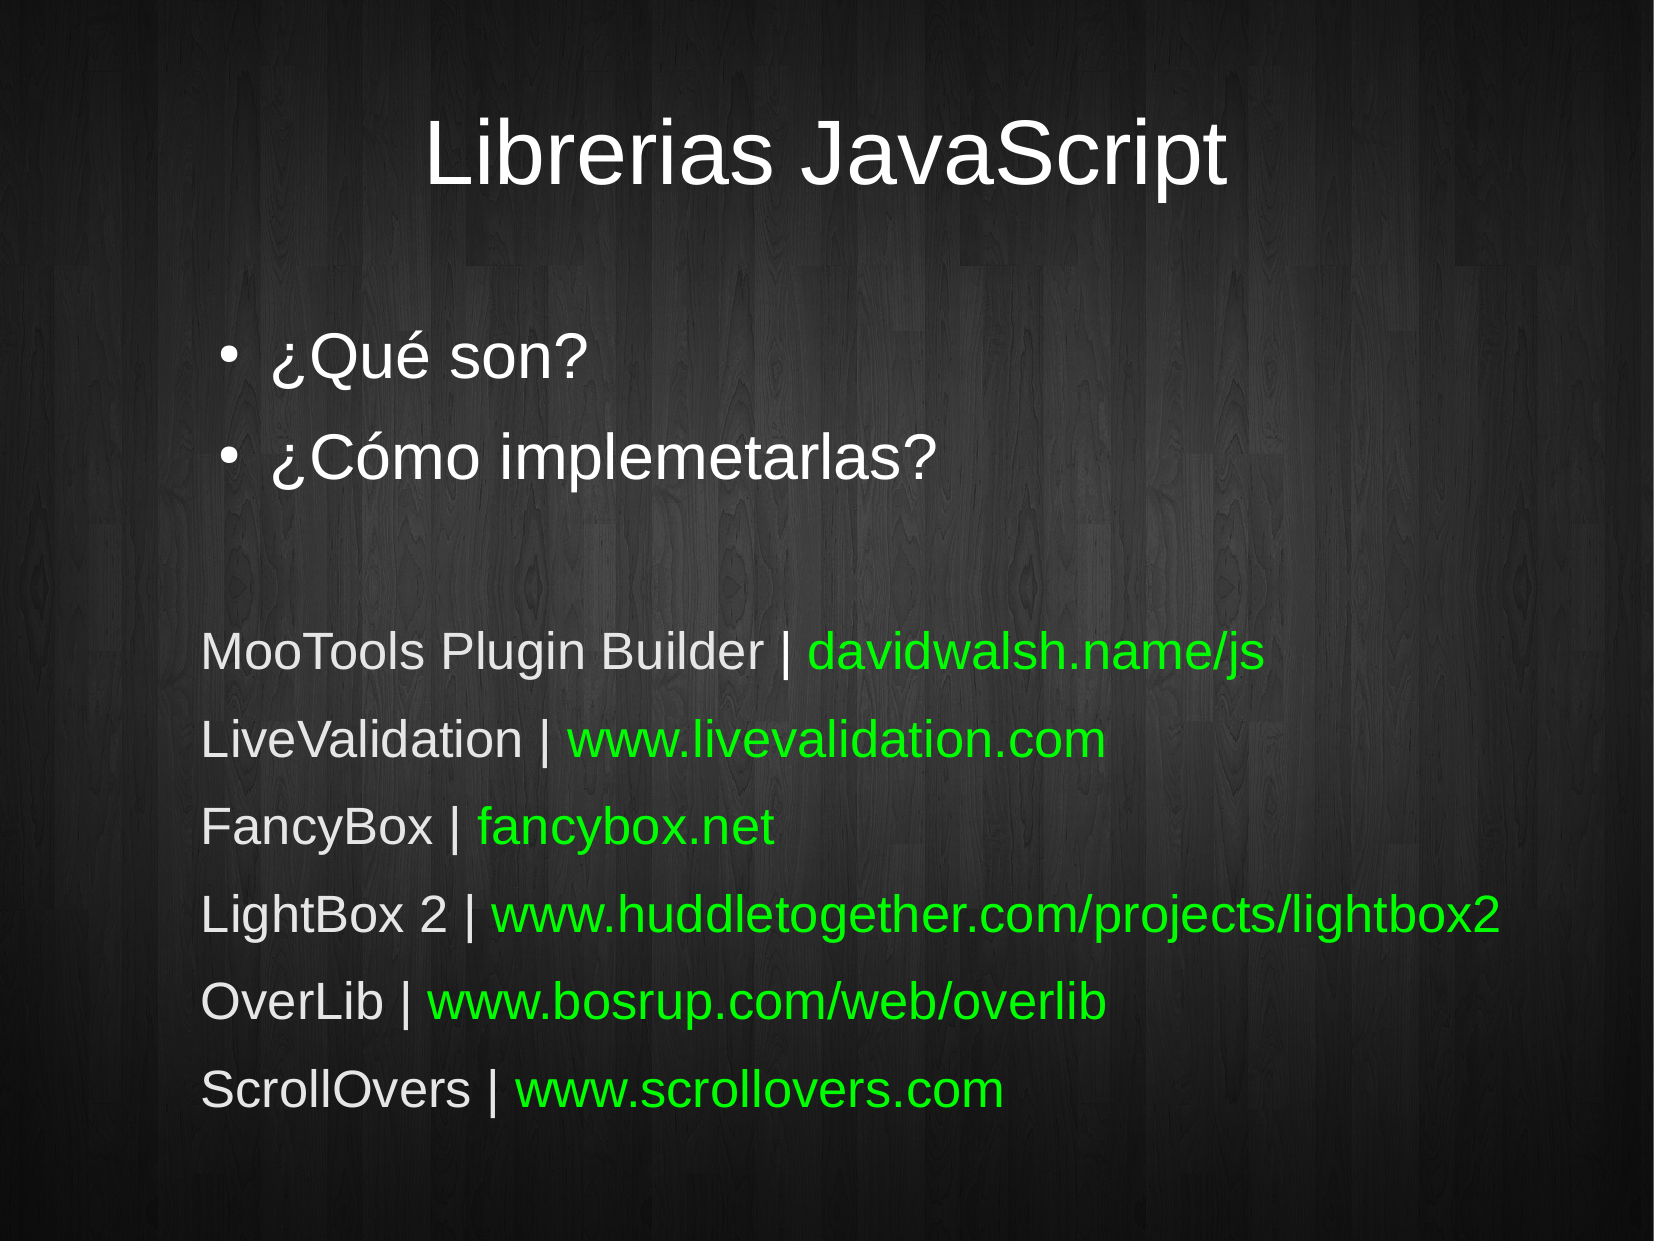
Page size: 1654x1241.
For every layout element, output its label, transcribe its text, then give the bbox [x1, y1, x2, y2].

picture [0, 0, 1654, 1241]
list ¿Qué son? ¿Cómo implemetarlas? MooTools Plugin Builder | davidwalsh.name/js LiveValidation | www.livevalidation.com FancyBox | fancybox.net LightBox 2 | www.huddletogether.com/projects/lightbox2 OverLib | www.bosrup.com/web/overlib ScrollOvers | www.scrollovers.com [200, 319, 1506, 1182]
title Librerias JavaScript [82, 56, 1571, 250]
